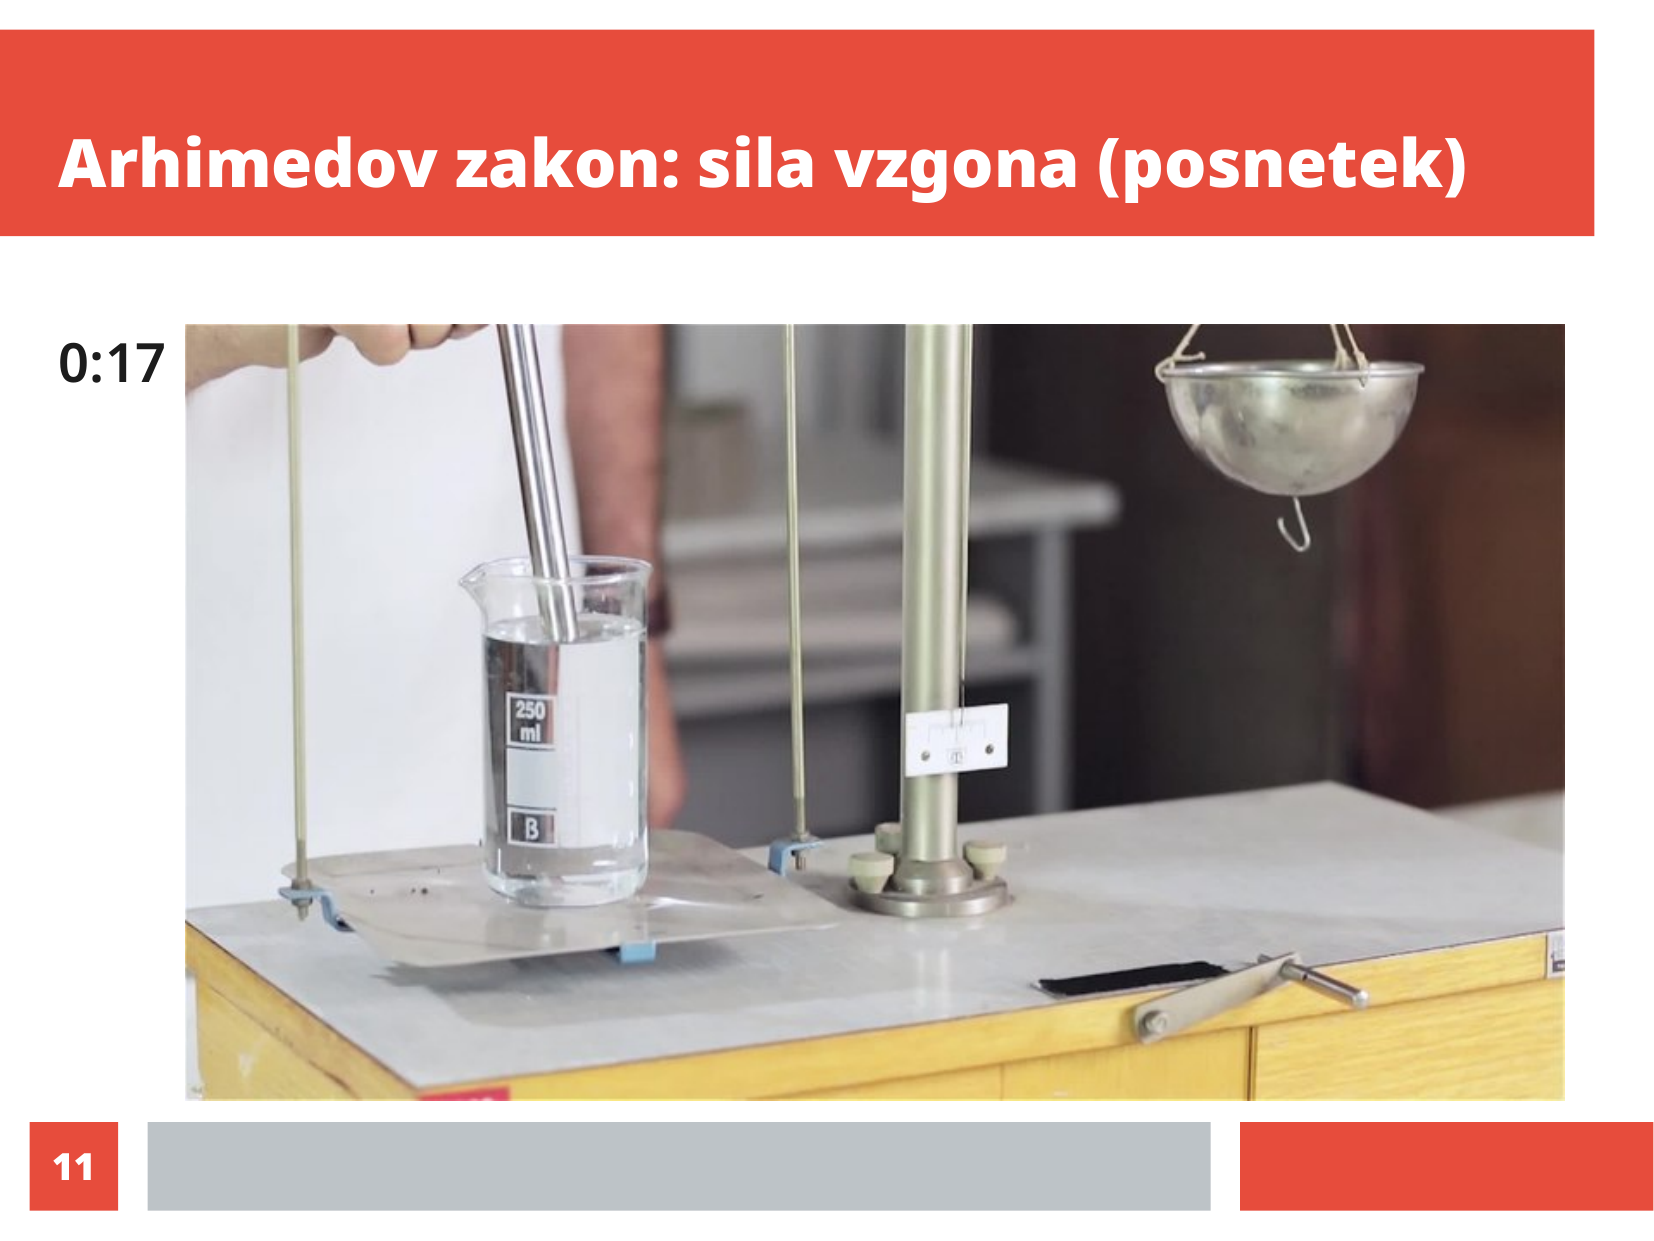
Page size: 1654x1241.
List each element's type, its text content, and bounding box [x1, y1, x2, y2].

list 0:17 [59, 324, 185, 1093]
title Arhimedov zakon: sila vzgona (posnetek) [59, 59, 1595, 207]
picture [185, 324, 1565, 1101]
